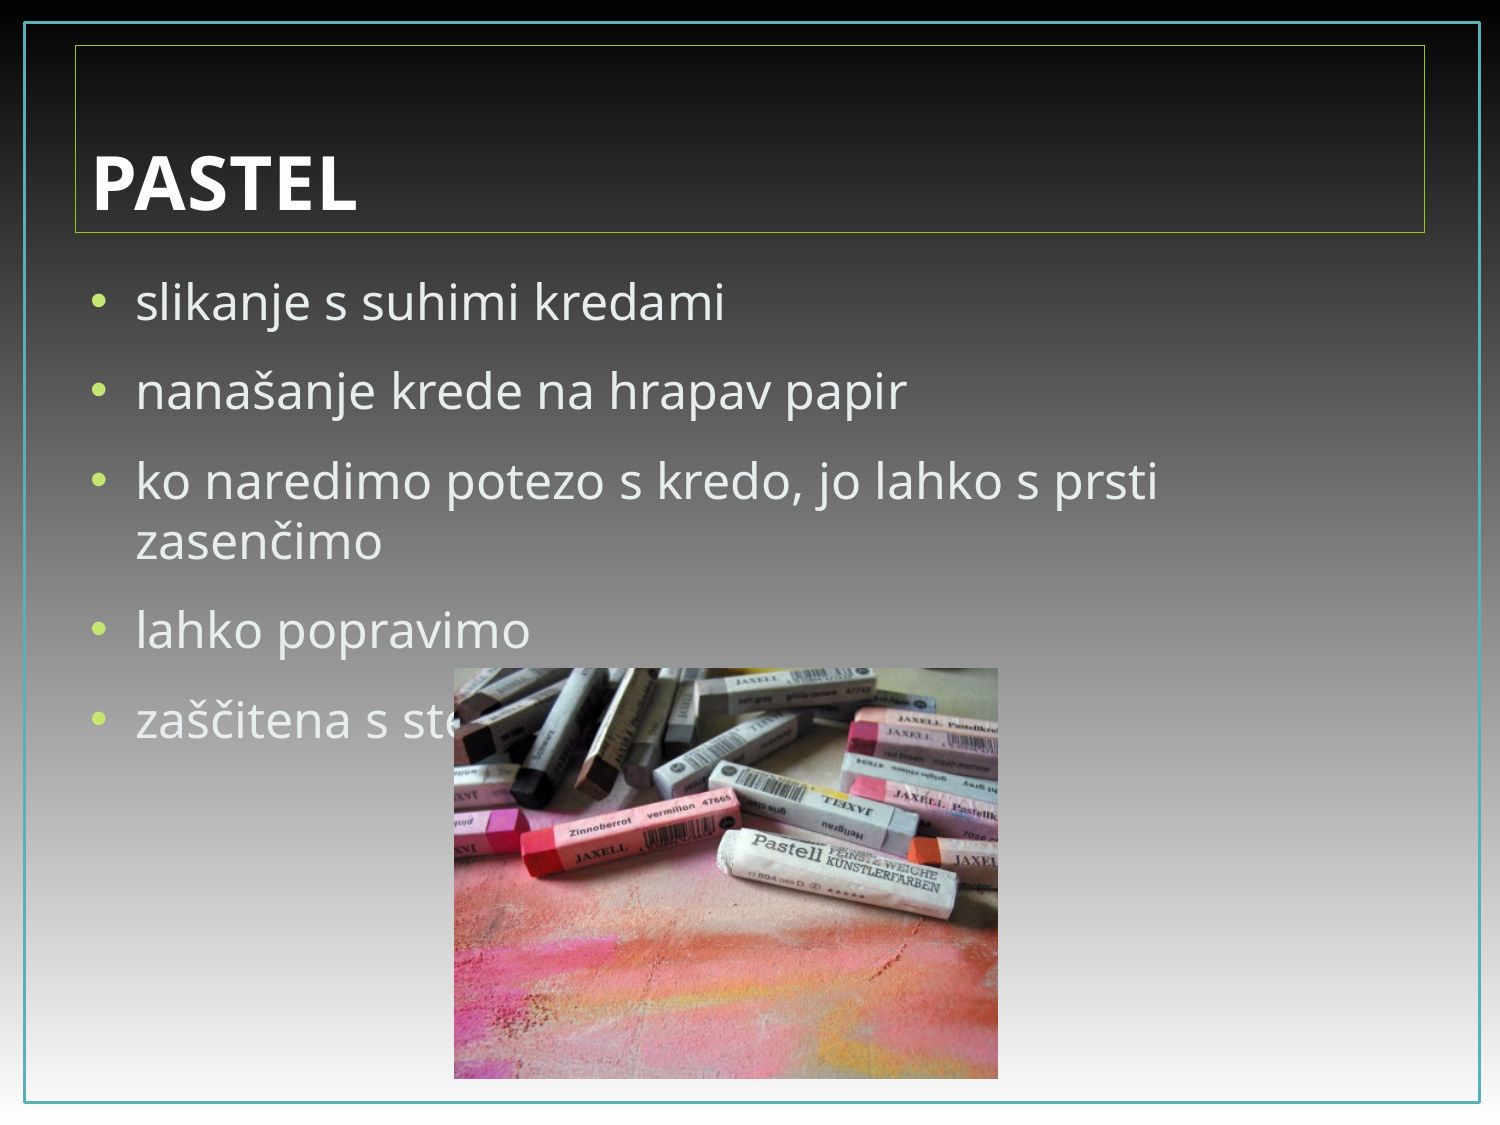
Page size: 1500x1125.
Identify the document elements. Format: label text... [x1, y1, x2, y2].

title PASTEL [75, 45, 1425, 233]
picture [454, 668, 998, 1079]
list slikanje s suhimi kredami nanašanje krede na hrapav papir ko naredimo potezo s kredo, jo lahko s prsti zasenčimo lahko popravimo zaščitena s steklom [75, 262, 1425, 1005]
